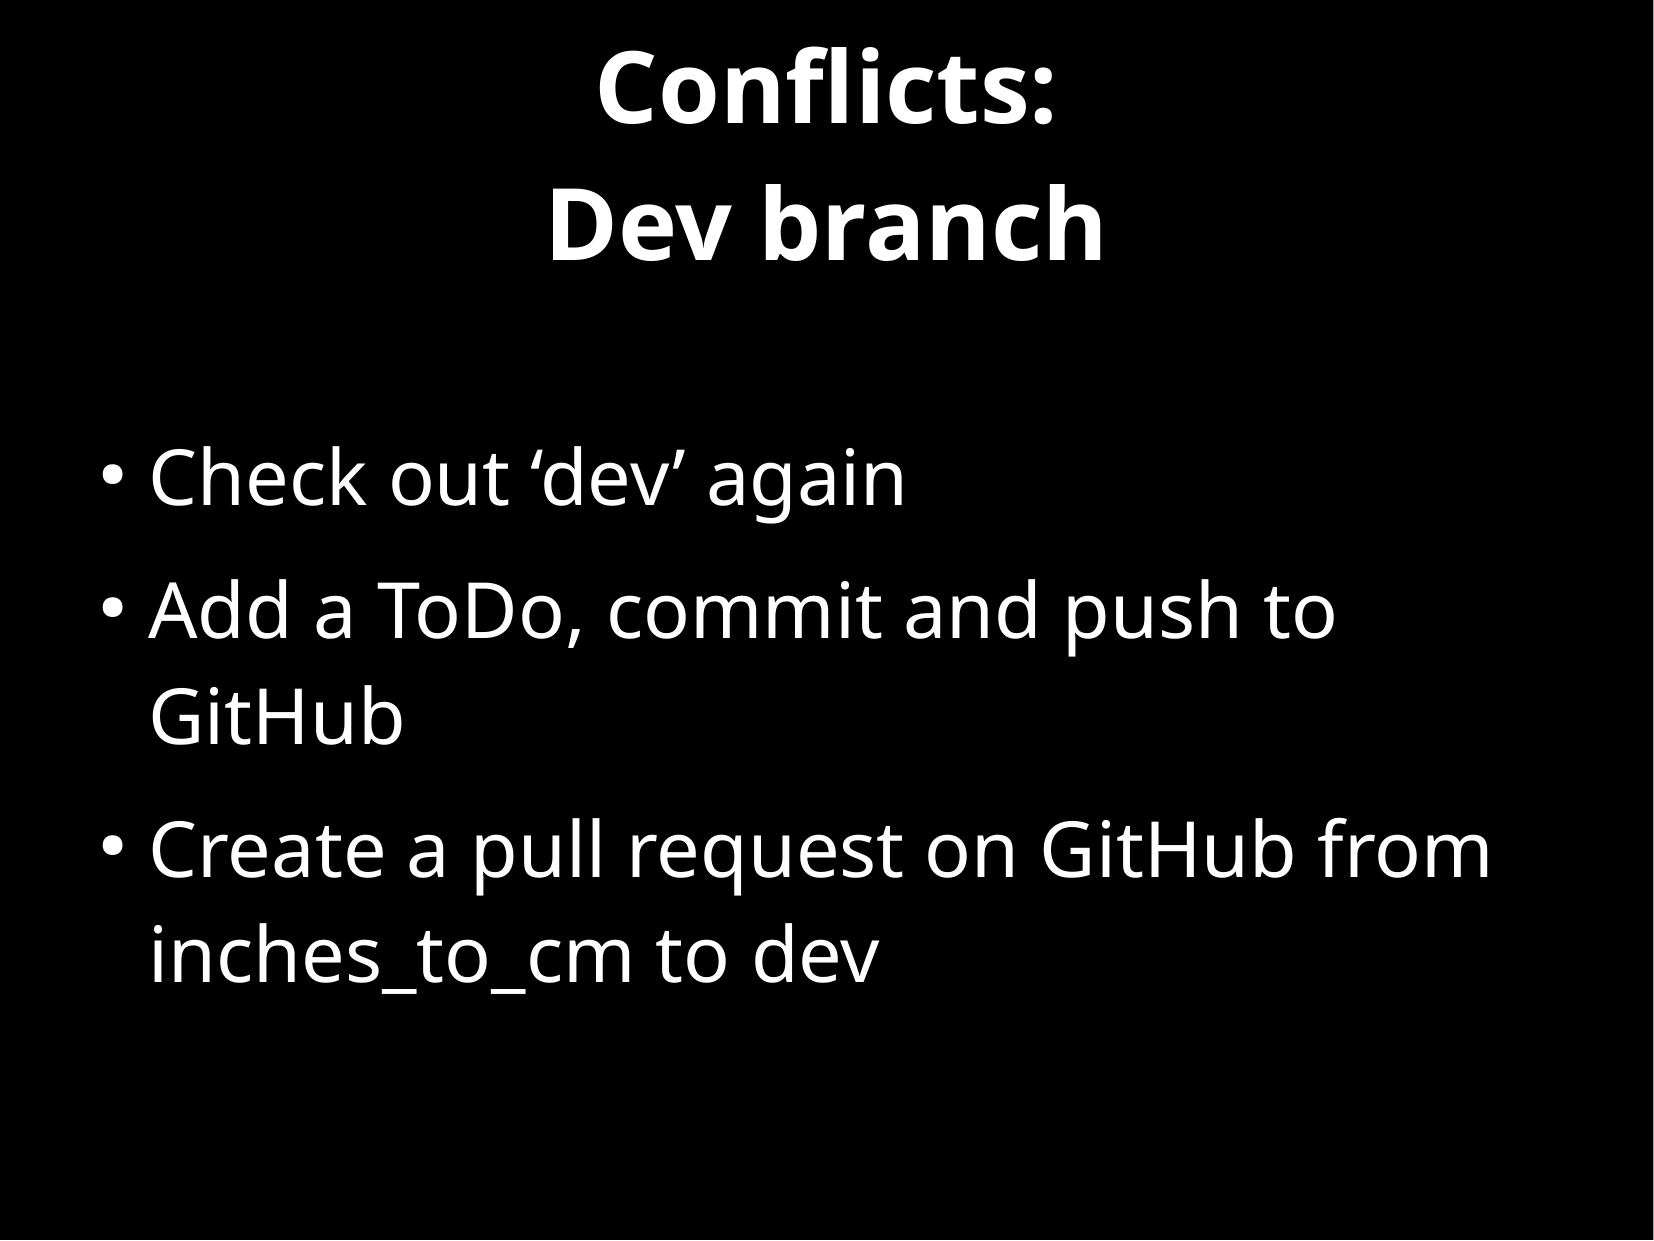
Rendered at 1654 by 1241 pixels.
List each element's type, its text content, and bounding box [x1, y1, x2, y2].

list Check out ‘dev’ again Add a ToDo, commit and push to GitHub Create a pull request on GitHub from inches_to_cm to dev [82, 290, 1571, 1010]
title Conflicts: Dev branch [82, 26, 1571, 280]
